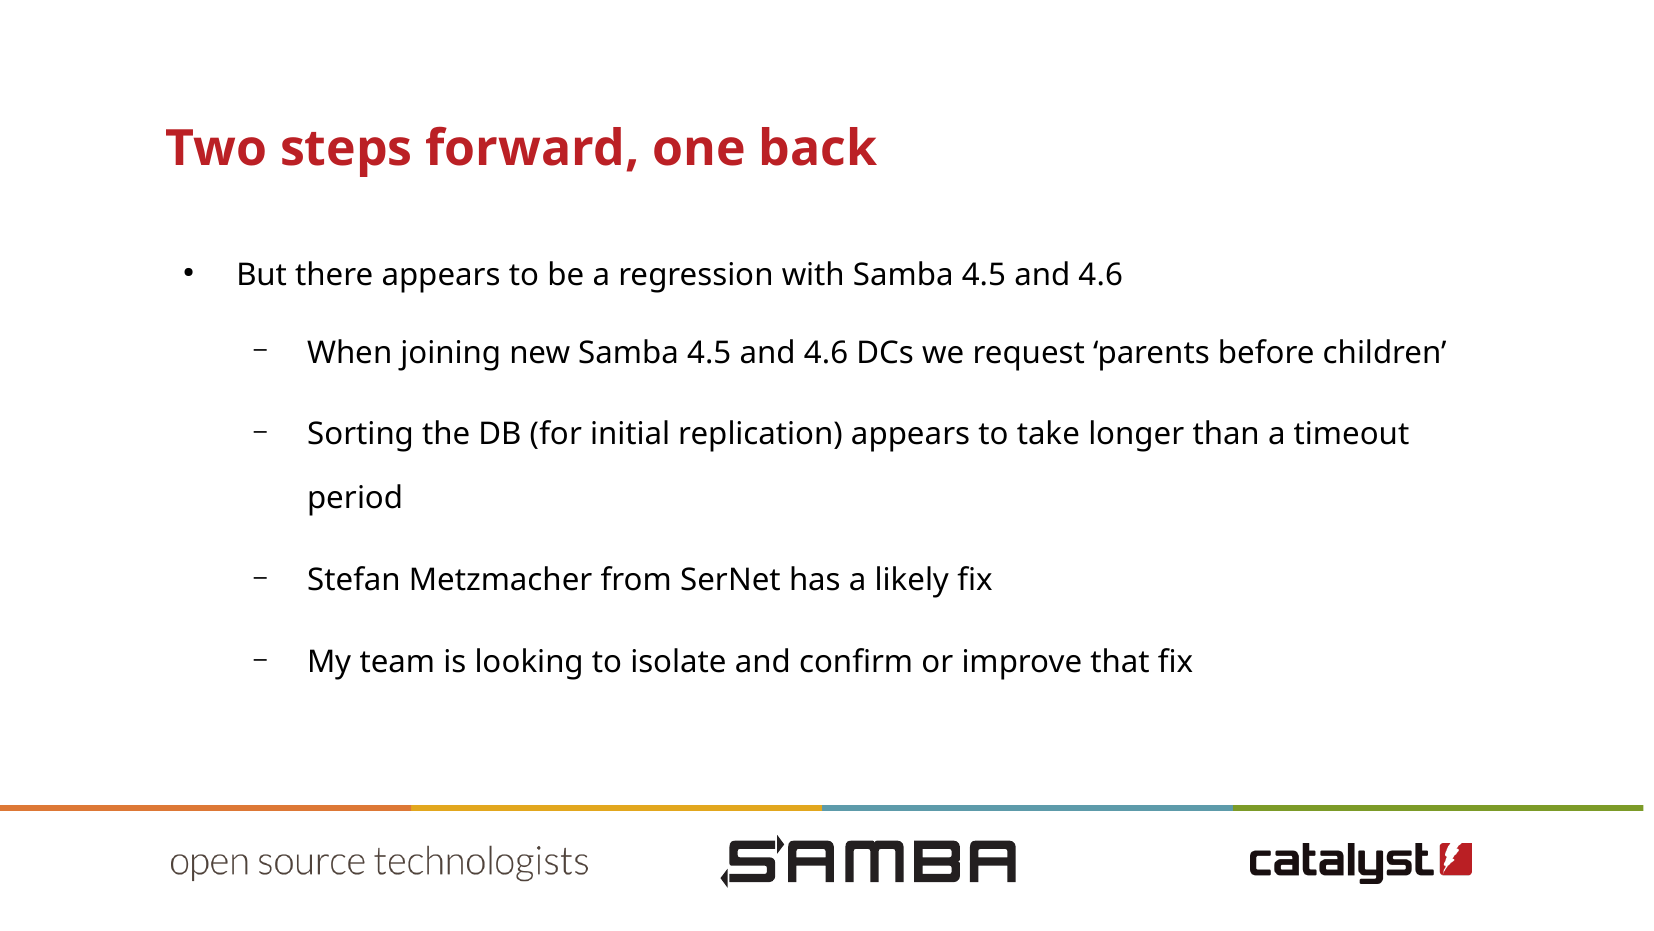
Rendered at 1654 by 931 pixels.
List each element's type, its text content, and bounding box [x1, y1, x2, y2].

title Two steps forward, one back [165, 68, 1489, 224]
list But there appears to be a regression with Samba 4.5 and 4.6 When joining new Samba 4.5 and 4.6 DCs we request ‘parents before children’ Sorting the DB (for initial replication) appears to take longer than a timeout period Stefan Metzmacher from SerNet has a likely fix My team is looking to isolate and confirm or improve that fix [165, 230, 1489, 770]
picture [0, 805, 1644, 884]
